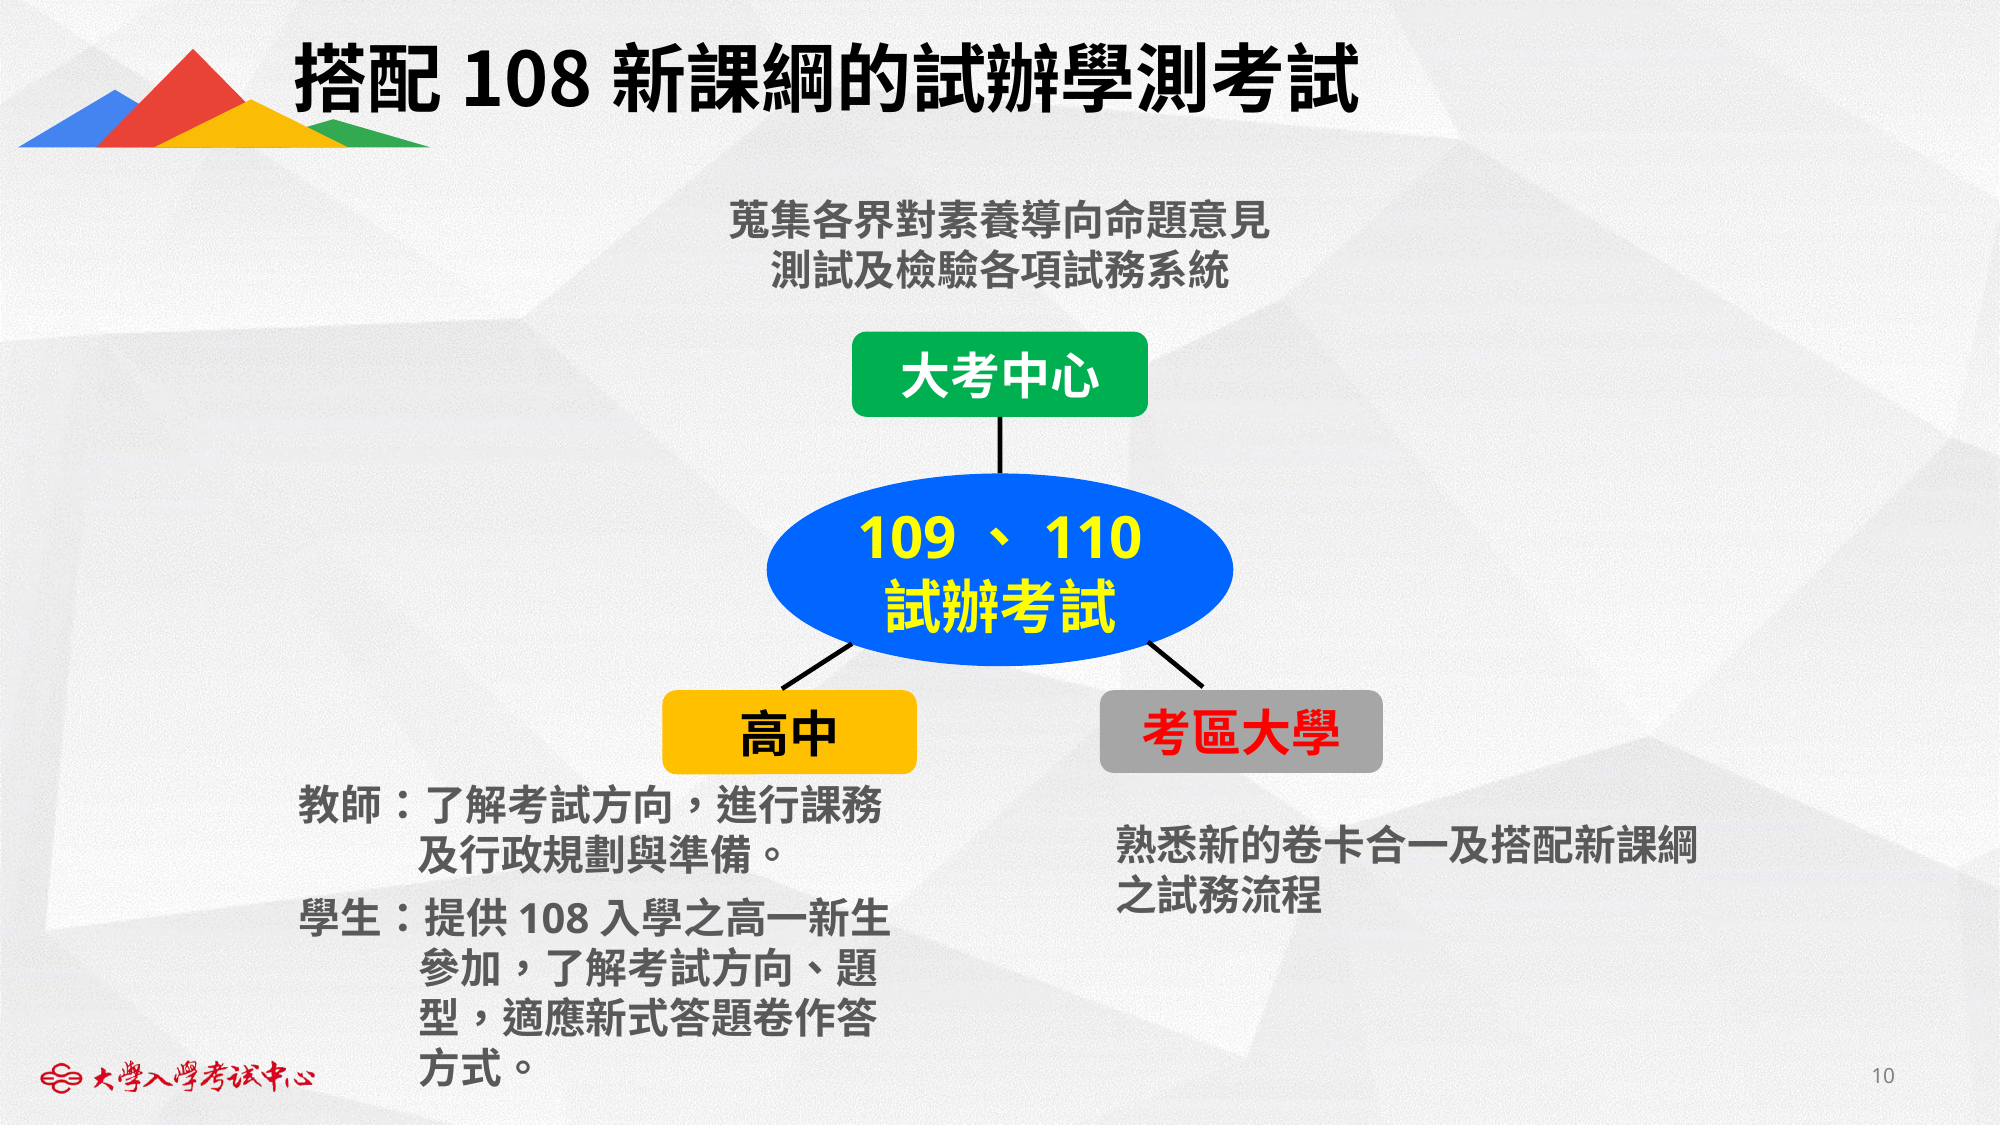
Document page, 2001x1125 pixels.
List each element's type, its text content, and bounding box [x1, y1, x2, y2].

text_box 109、110 試辦考試 [766, 473, 1234, 667]
picture [0, 0, 2000, 1125]
text_box 考區大學 [1099, 690, 1383, 773]
text_box 教師：了解考試方向，進行課務及行政規劃與準備。 學生：提供108入學之高一新生參加，了解考試方向、題型，適應新式答題卷作答方式。 [283, 822, 927, 1048]
text_box 10 [1869, 1062, 1907, 1088]
title 搭配108新課綱的試辦學測考試 [31, 23, 1969, 220]
text_box 高中 [662, 690, 917, 775]
text_box 熟悉新的卷卡合一及搭配新課綱之試務流程 [1100, 812, 1716, 926]
text_box 蒐集各界對素養導向命題意見 測試及檢驗各項試務系統 [694, 184, 1306, 304]
text_box [17, 139, 31, 148]
text_box 大考中心 [851, 331, 1148, 417]
